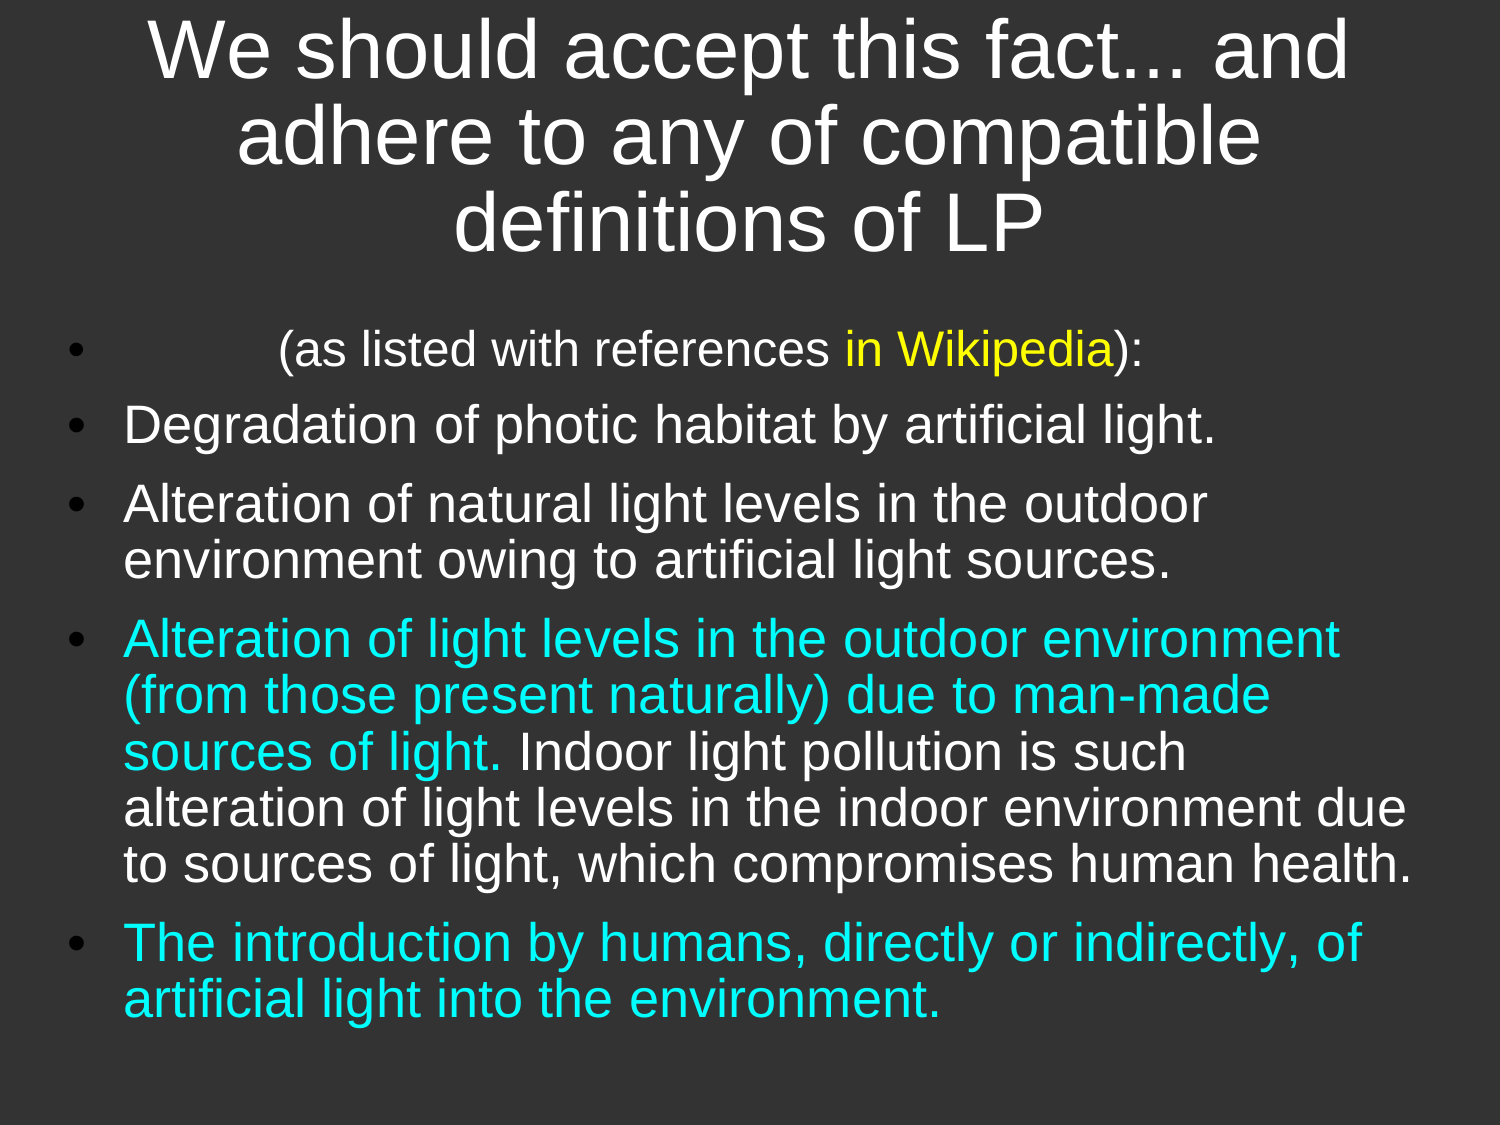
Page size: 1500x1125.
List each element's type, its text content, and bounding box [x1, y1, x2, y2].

title We should accept this fact... and adhere to any of compatible definitions of LP [75, 5, 1425, 272]
list (as listed with references in Wikipedia): Degradation of photic habitat by artificial light. Alteration of natural light levels in the outdoor environment owing to artificial light sources. Alteration of light levels in the outdoor environment (from those present naturally) due to man-made sources of light. Indoor light pollution is such alteration of light levels in the indoor environment due to sources of light, which compromises human health. The introduction by humans, directly or indirectly, of artificial light into the environment. [67, 324, 1418, 1112]
